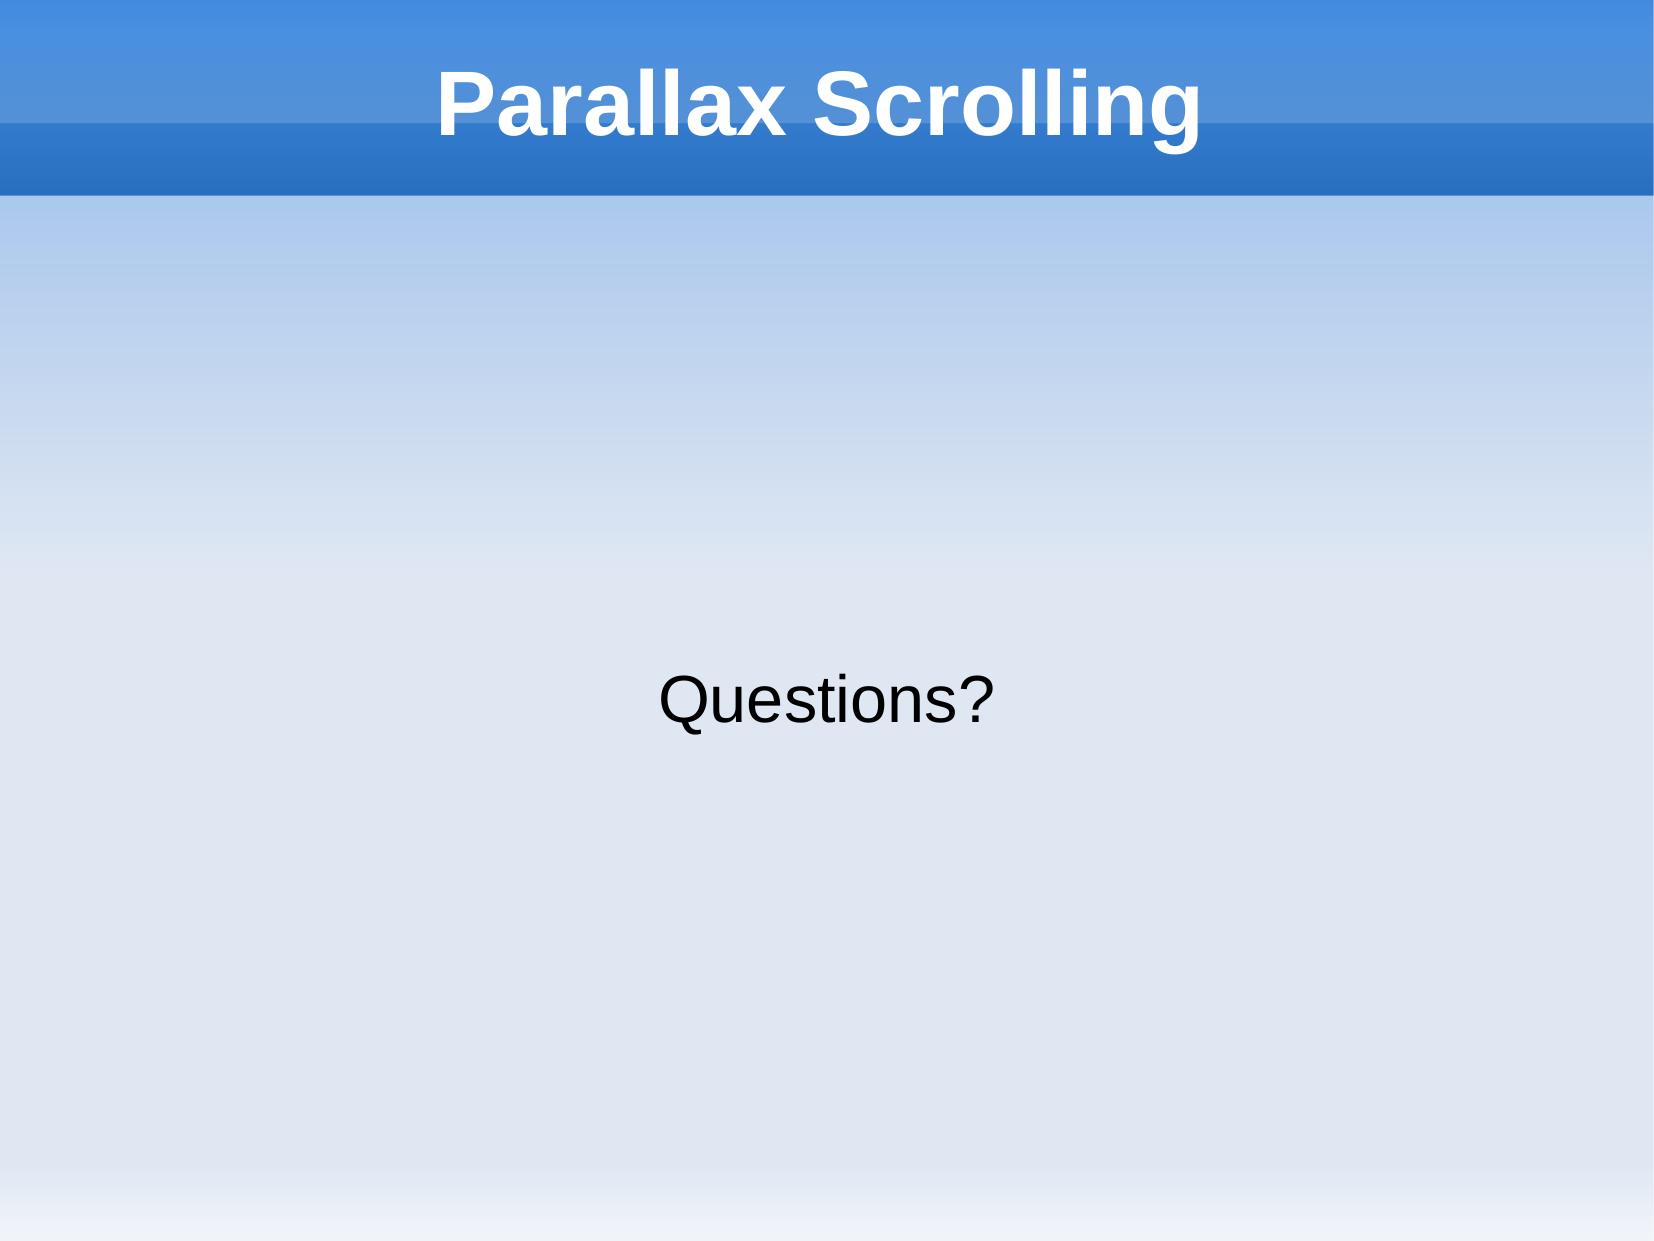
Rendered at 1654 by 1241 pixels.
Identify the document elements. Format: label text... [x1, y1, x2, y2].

title Parallax Scrolling [76, 0, 1565, 208]
picture [0, 0, 1654, 1241]
subtitle Questions? [82, 290, 1571, 1109]
